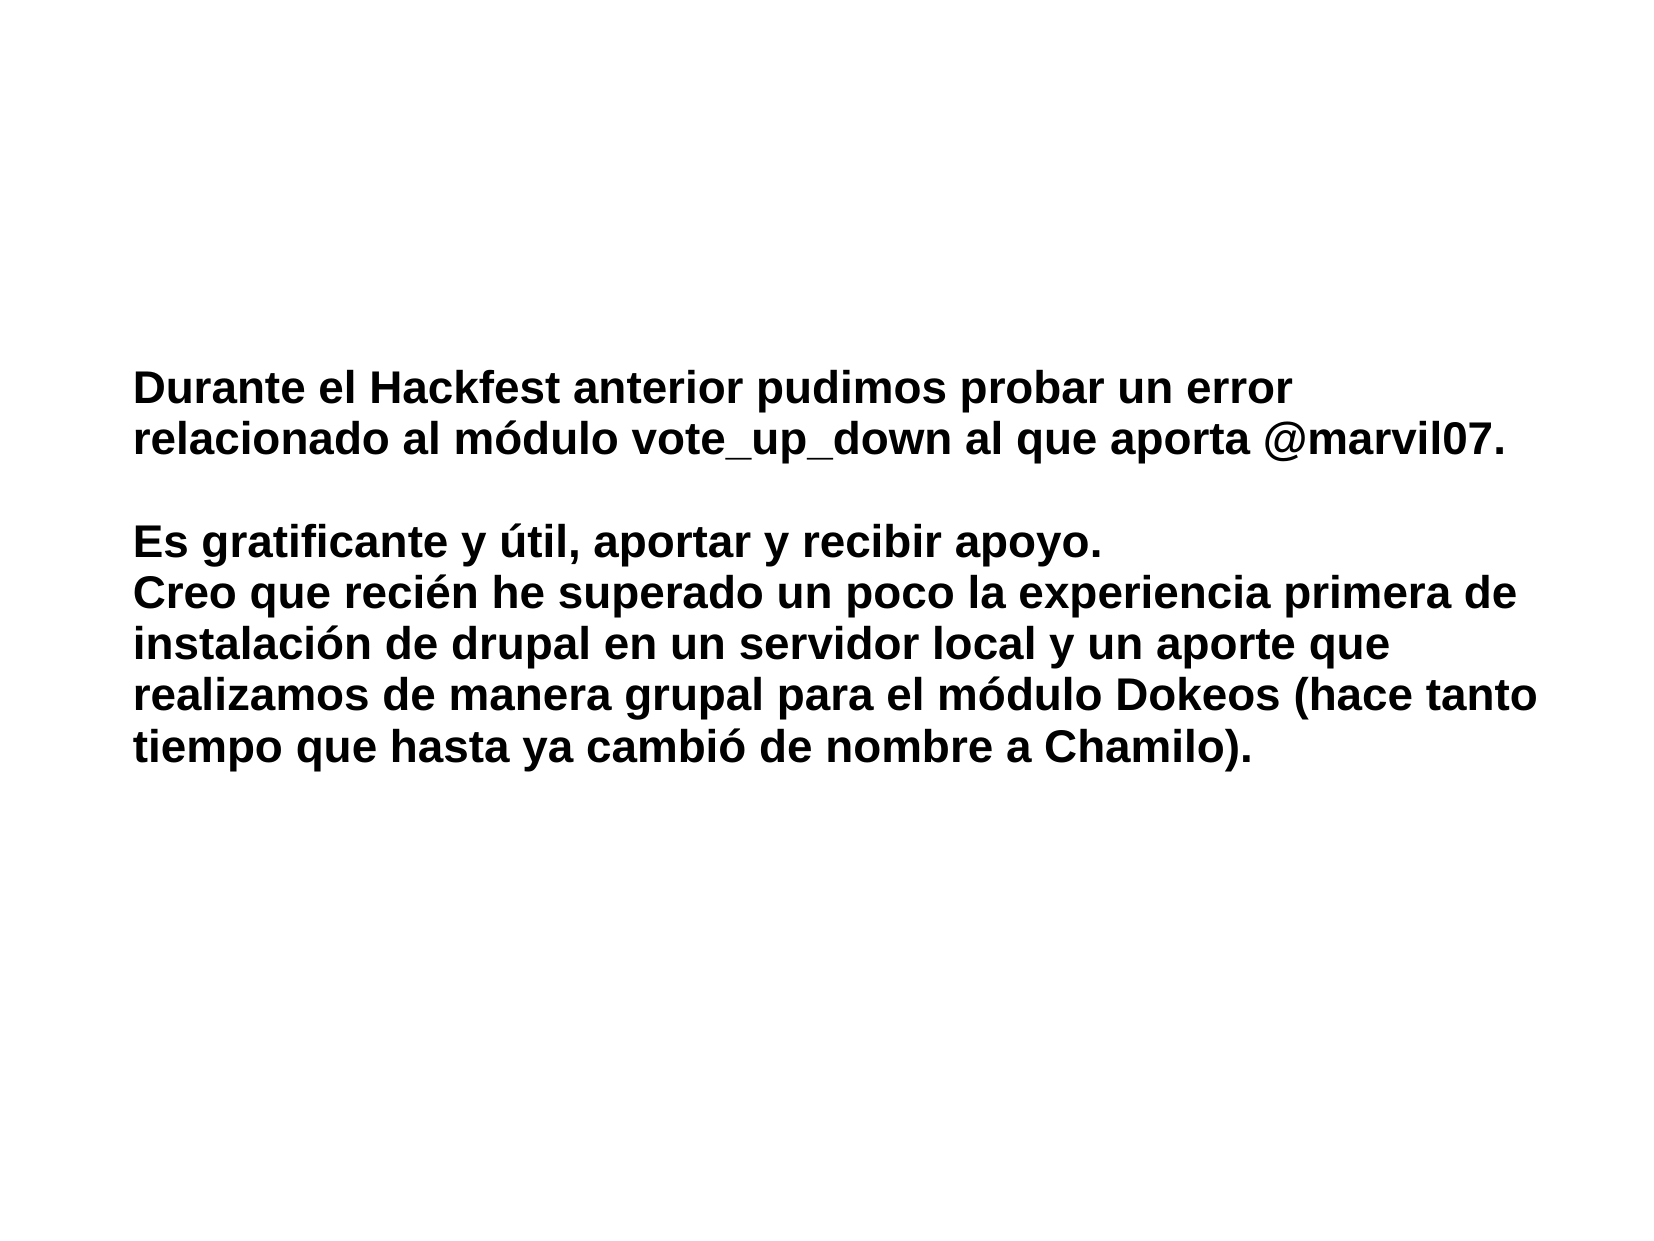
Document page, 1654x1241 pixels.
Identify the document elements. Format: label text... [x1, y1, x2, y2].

text_box Durante el Hackfest anterior pudimos probar un error relacionado al módulo vote_up_down al que aporta @marvil07. Es gratificante y útil, aportar y recibir apoyo. Creo que recién he superado un poco la experiencia primera de instalación de drupal en un servidor local y un aporte que realizamos de manera grupal para el módulo Dokeos (hace tanto tiempo que hasta ya cambió de nombre a Chamilo). [118, 354, 1559, 844]
